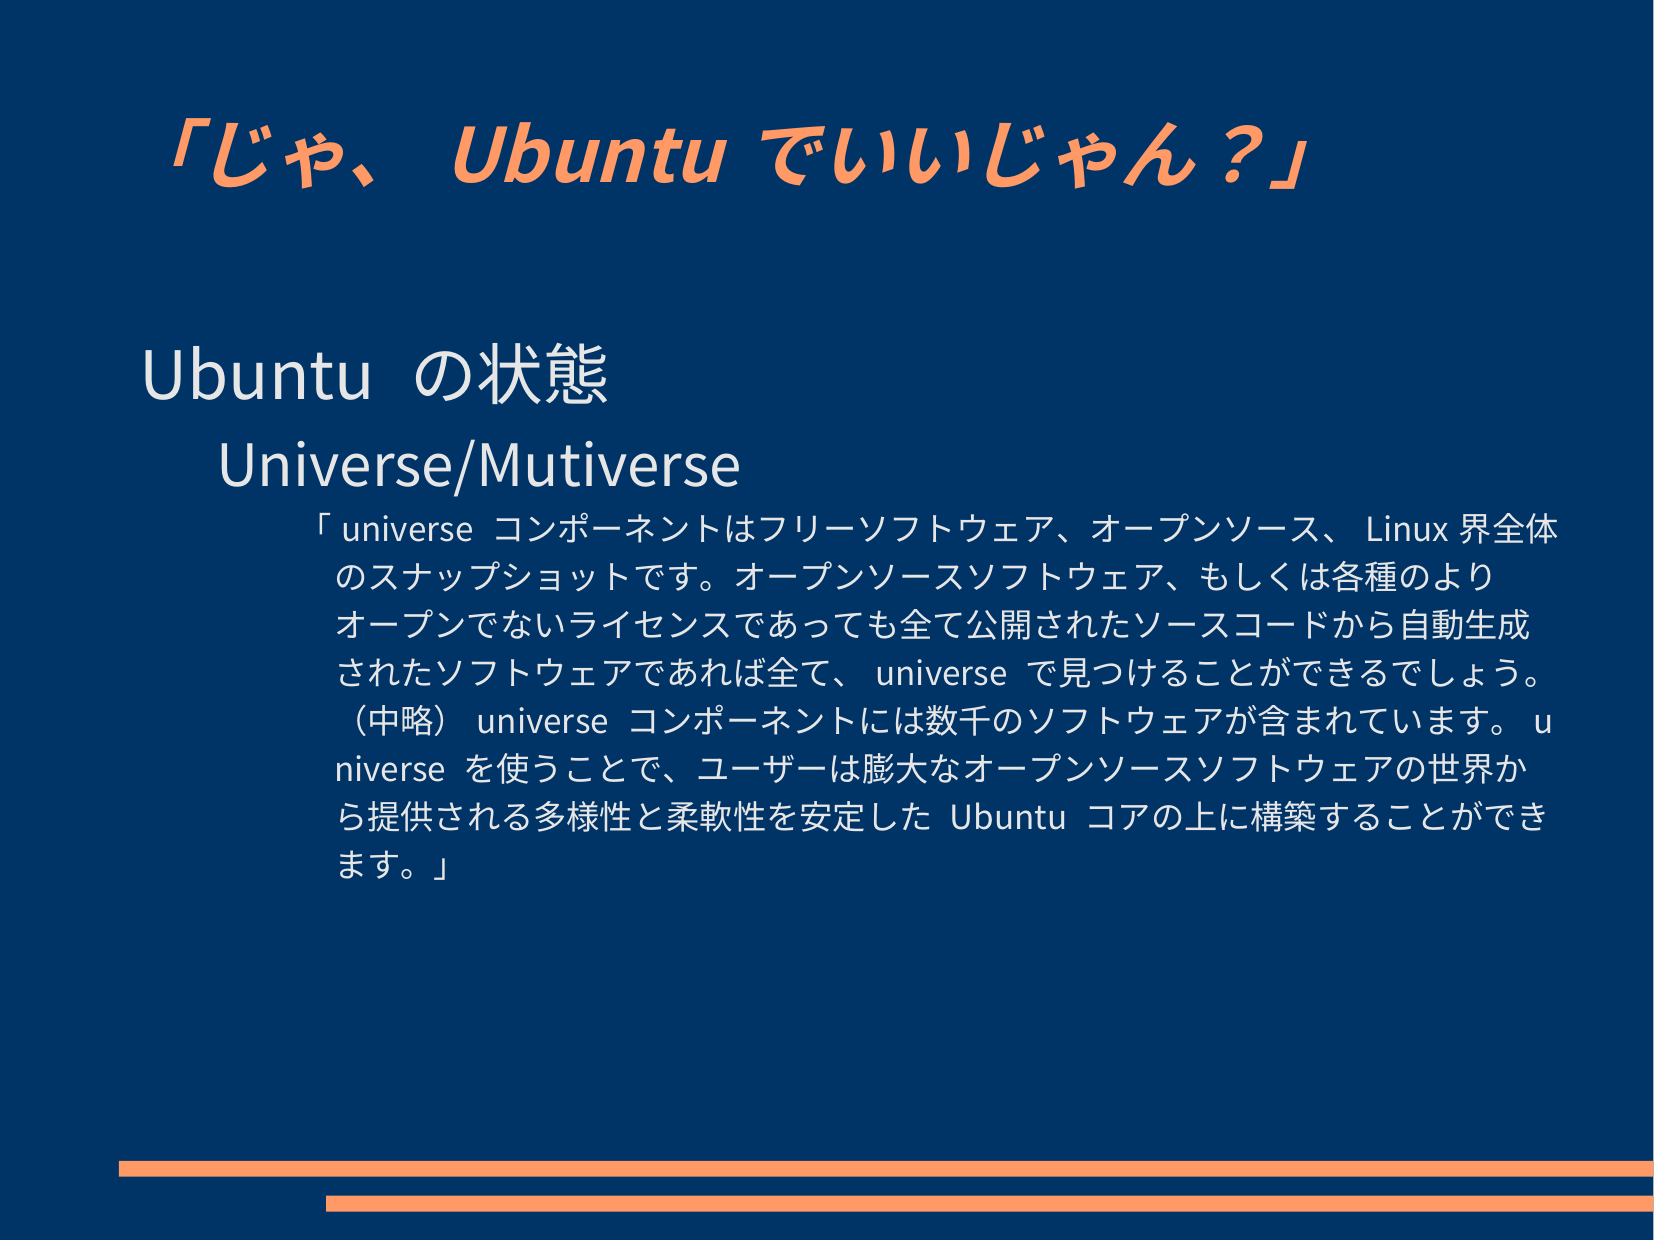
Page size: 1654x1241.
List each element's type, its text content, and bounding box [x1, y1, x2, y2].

list Ubuntu の状態 Universe/Mutiverse 「universe コンポーネントはフリーソフトウェア、オープンソース、Linux界全体のスナップショットです。オープンソースソフトウェア、もしくは各種のよりオープンでないライセンスであっても全て公開されたソースコードから自動生成されたソフトウェアであれば全て、universe で見つけることができるでしょう。（中略）universe コンポーネントには数千のソフトウェアが含まれています。universe を使うことで、ユーザーは膨大なオープンソースソフトウェアの世界から提供される多様性と柔軟性を安定した Ubuntu コアの上に構築することができます。」 [121, 322, 1561, 1132]
title 「じゃ、Ubuntuでいいじゃん？」 [121, 46, 1534, 254]
